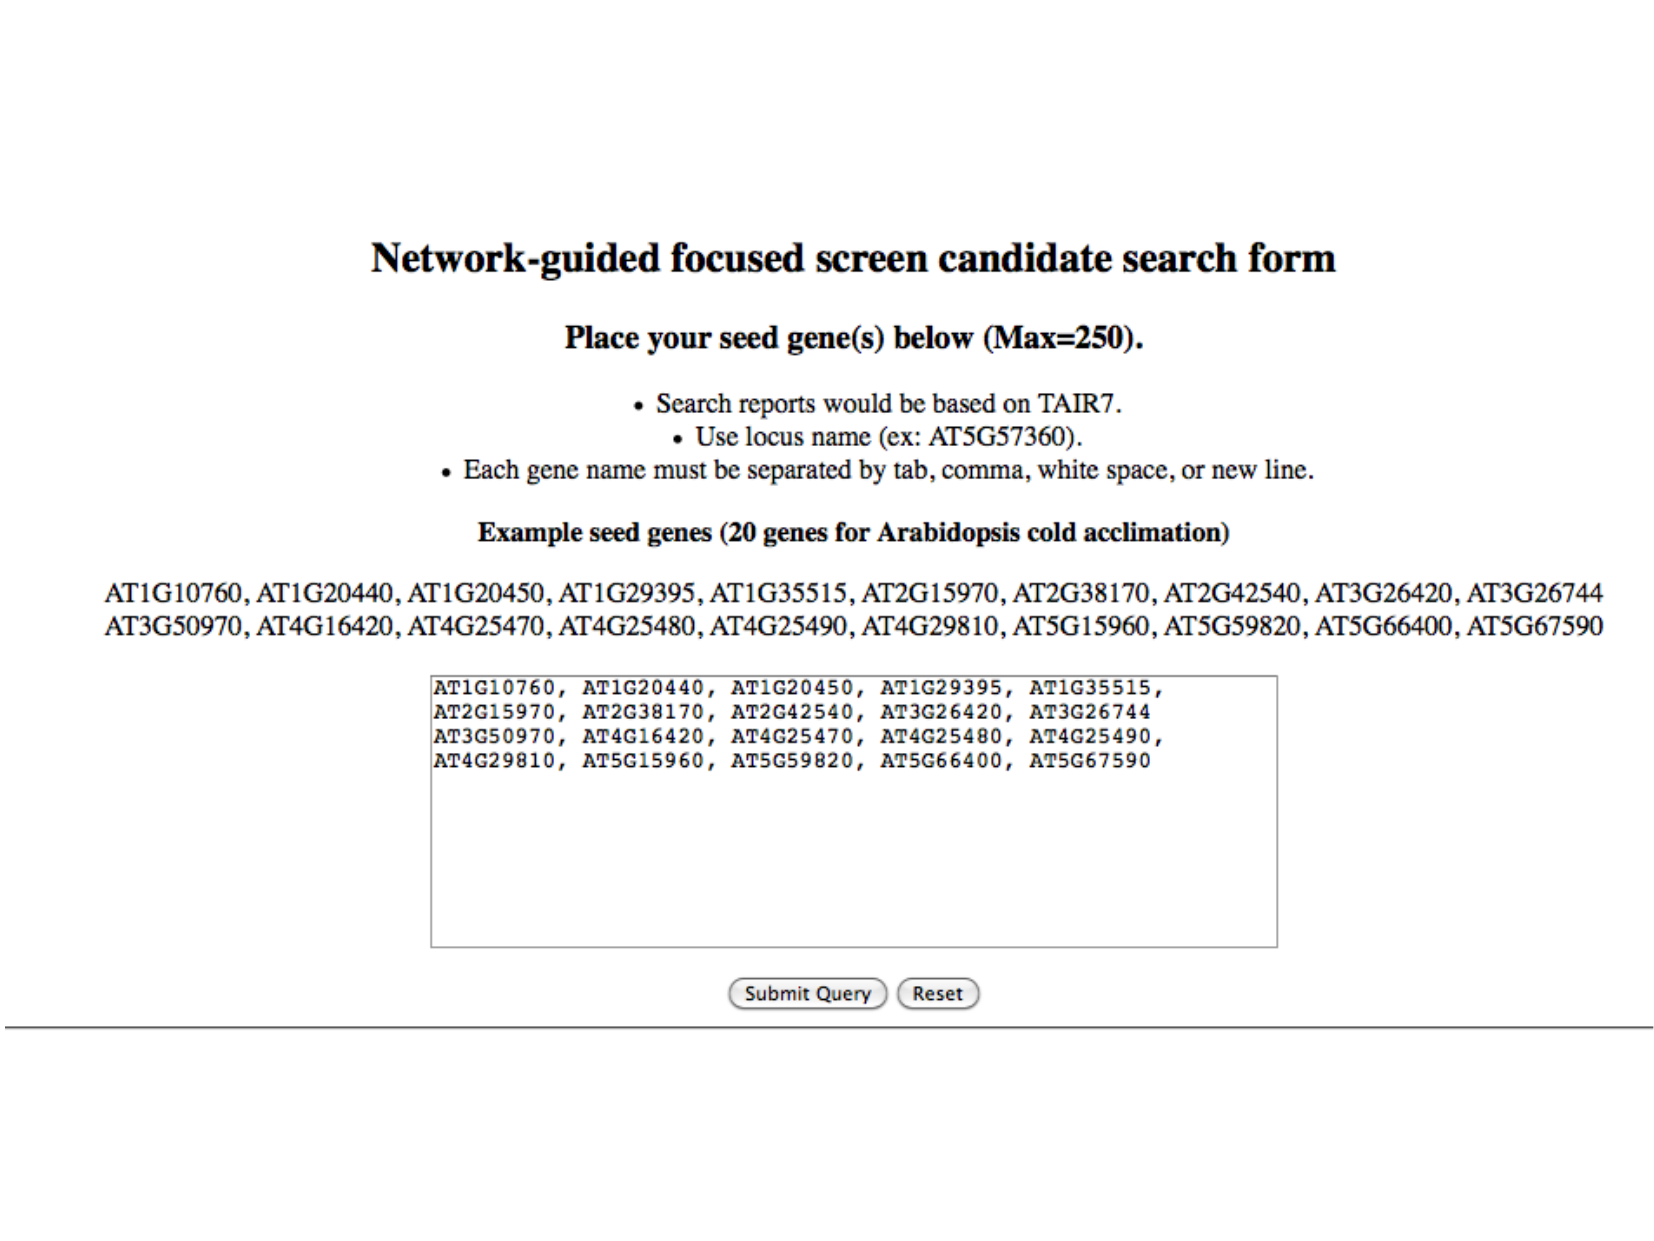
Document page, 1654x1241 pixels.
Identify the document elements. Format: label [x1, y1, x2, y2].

picture [5, 213, 1654, 1032]
